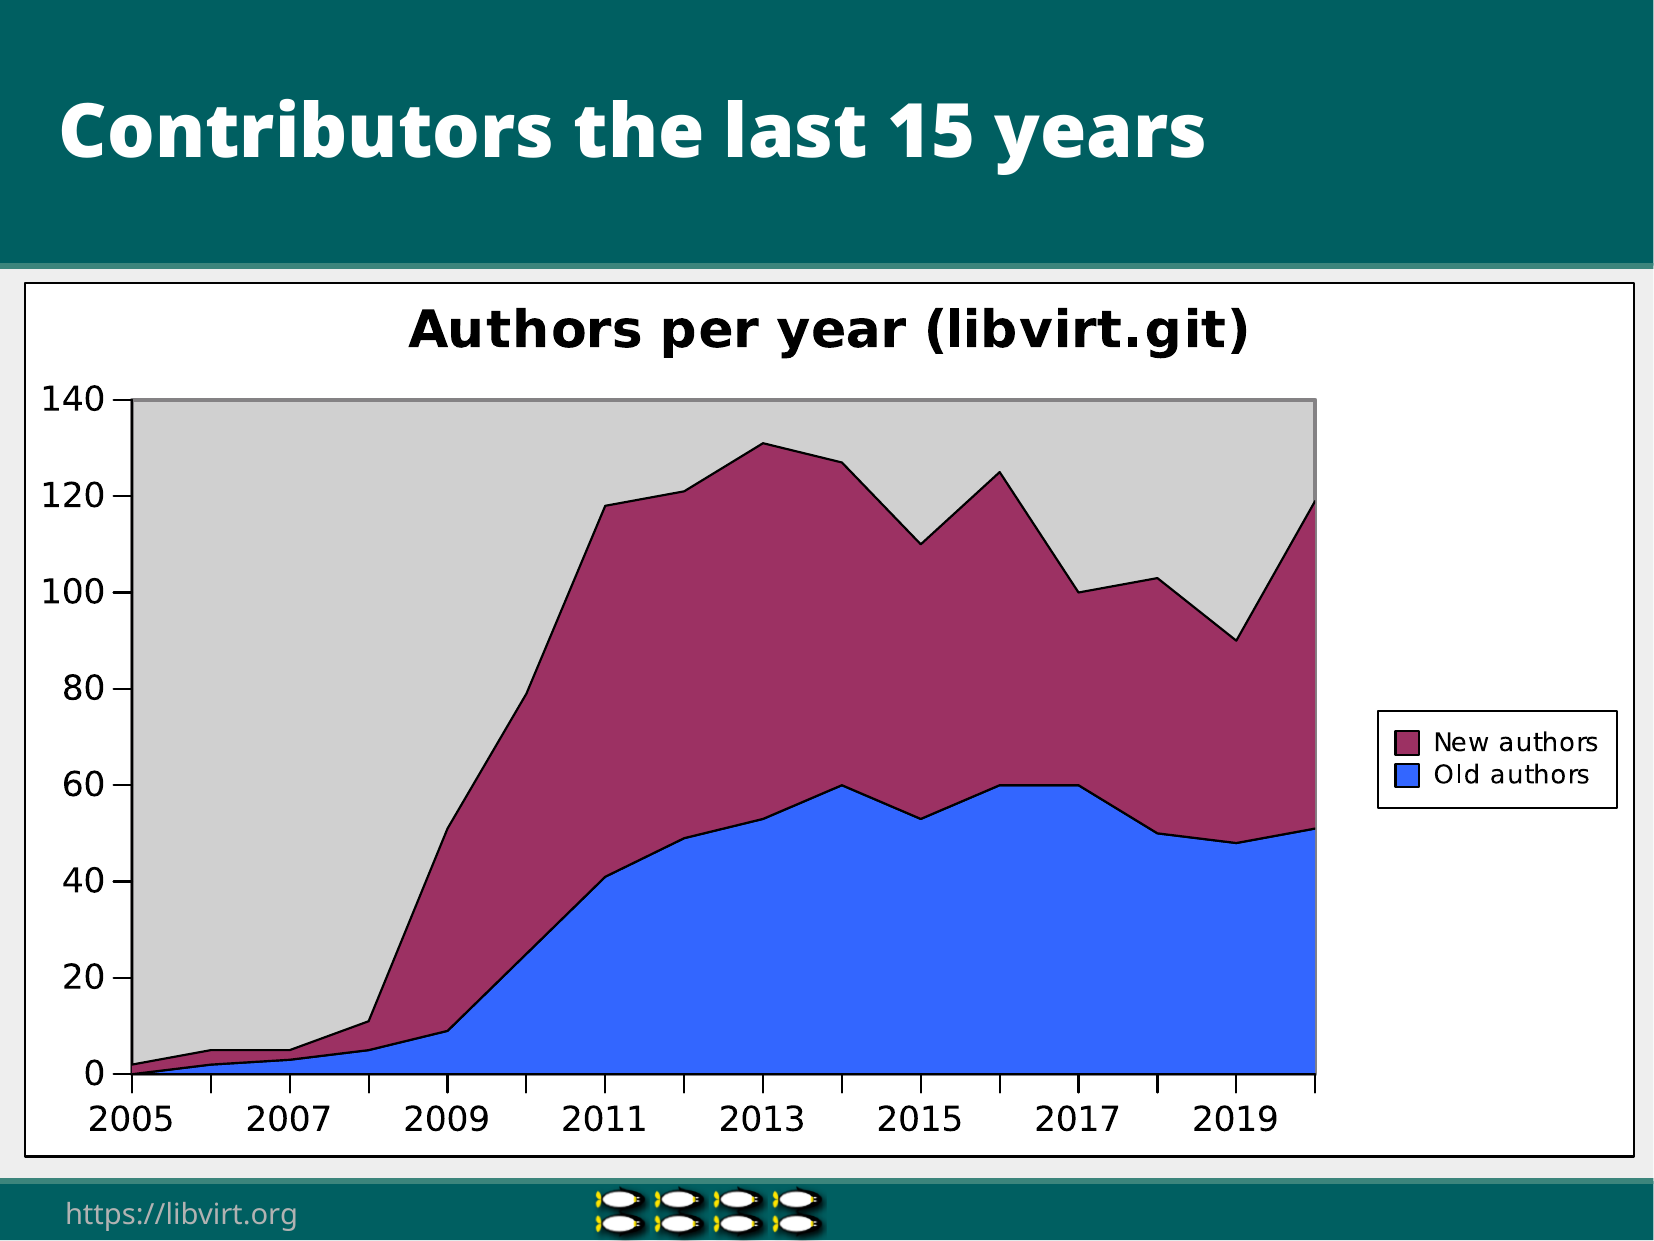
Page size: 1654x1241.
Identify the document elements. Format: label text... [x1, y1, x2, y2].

text_box [590, 1181, 827, 1241]
title Contributors the last 15 years [59, 49, 1595, 207]
picture [23, 281, 1636, 1158]
